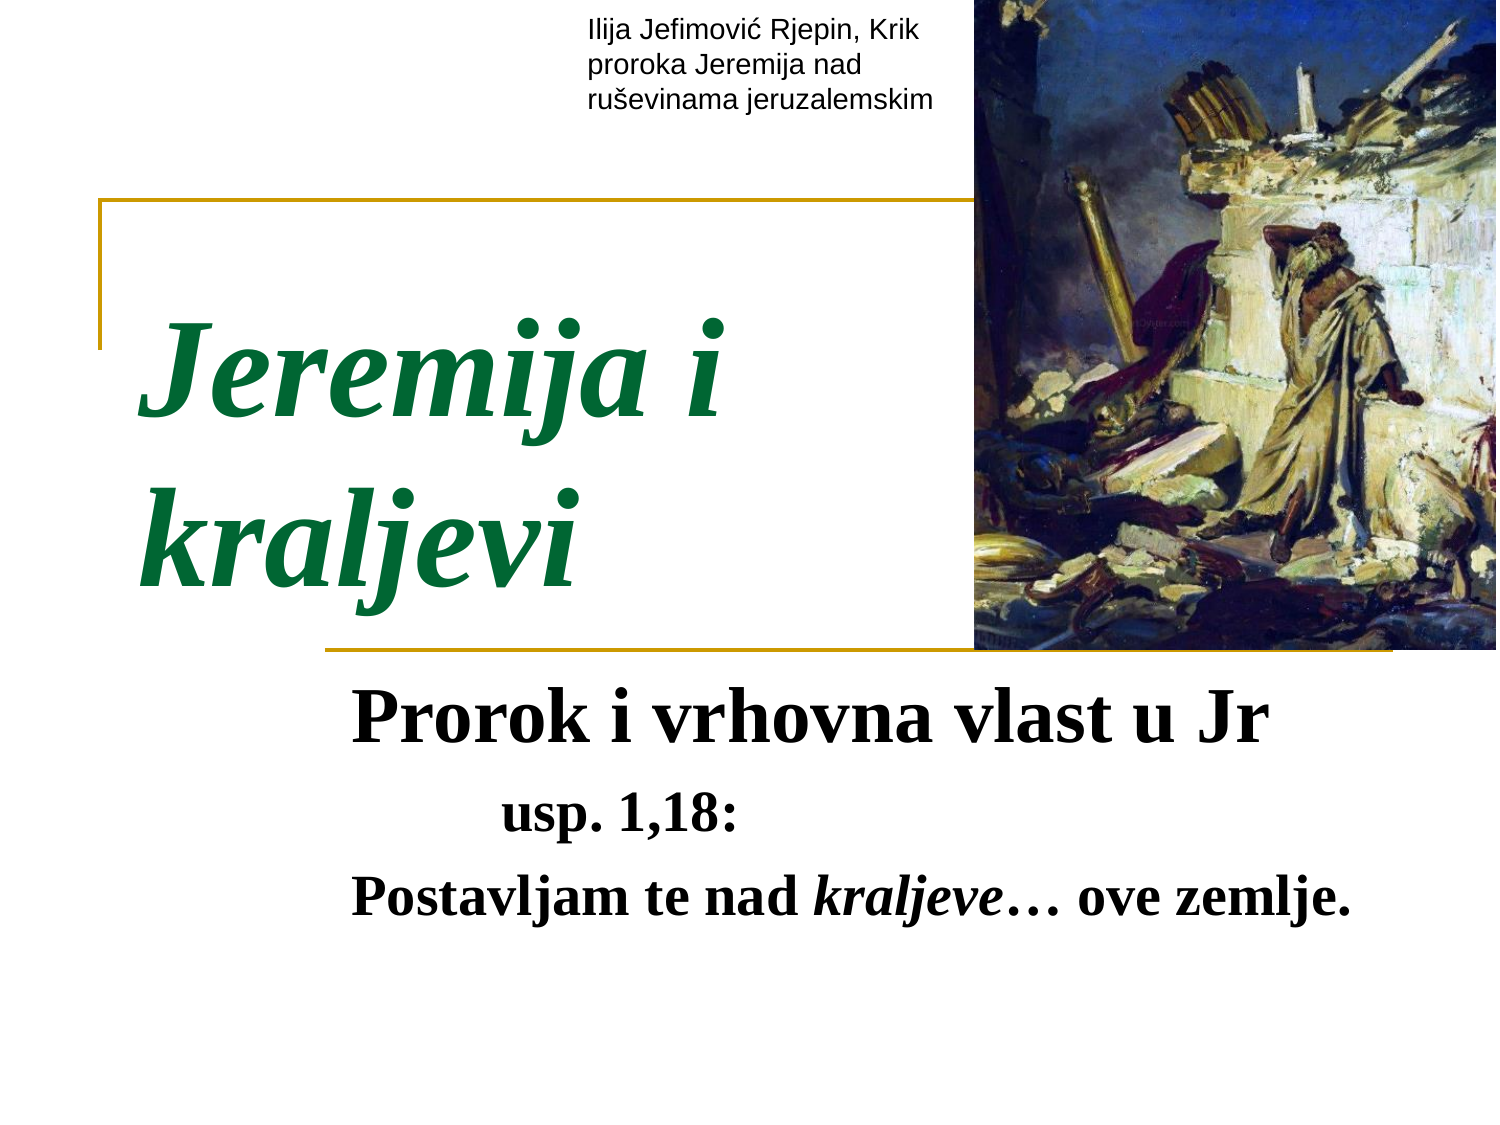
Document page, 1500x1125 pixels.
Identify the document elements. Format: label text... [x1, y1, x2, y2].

text_box Ilija Jefimović Rjepin, Krik proroka Jeremija nad ruševinama jeruzalemskim [572, 2, 999, 123]
subtitle Prorok i vrhovna vlast u Jr usp. 1,18: Postavljam te nad kraljeve… ove zemlje. [336, 655, 1412, 1040]
title Jeremija i kraljevi [123, 267, 1306, 651]
picture [974, 0, 1496, 650]
